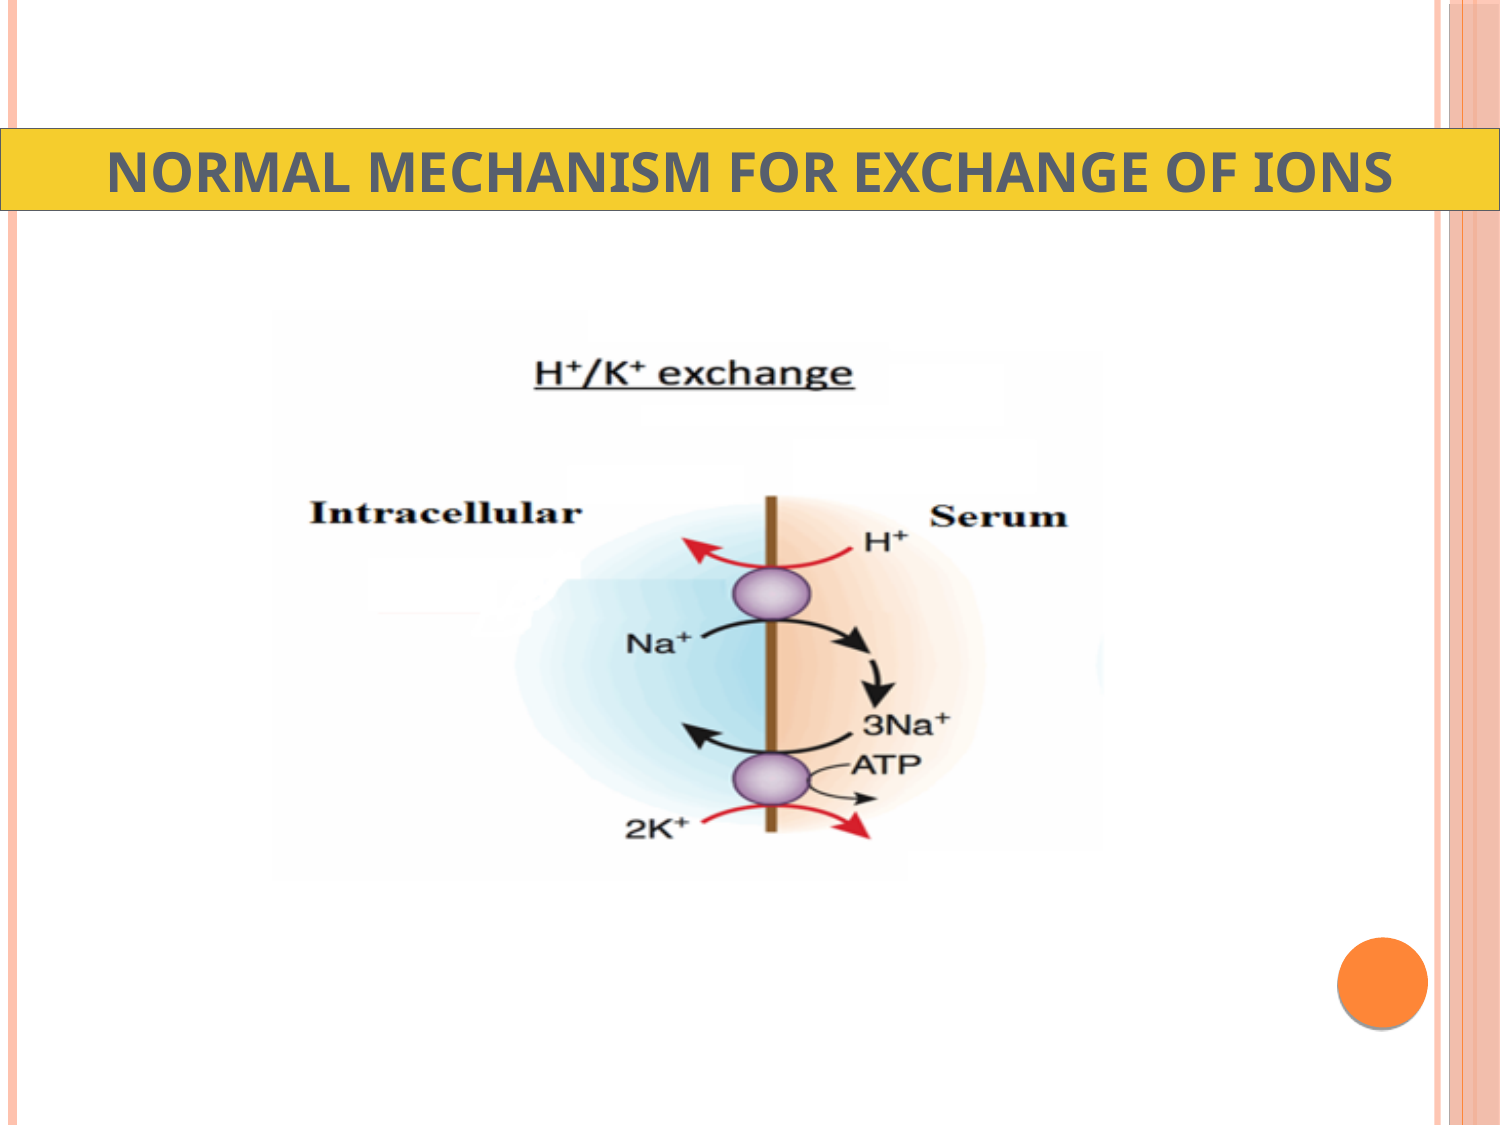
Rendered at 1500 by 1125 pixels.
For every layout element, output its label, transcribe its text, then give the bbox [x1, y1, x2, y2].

picture [222, 269, 1207, 938]
title Normal mechanism for exchange of ions [0, 128, 1500, 211]
